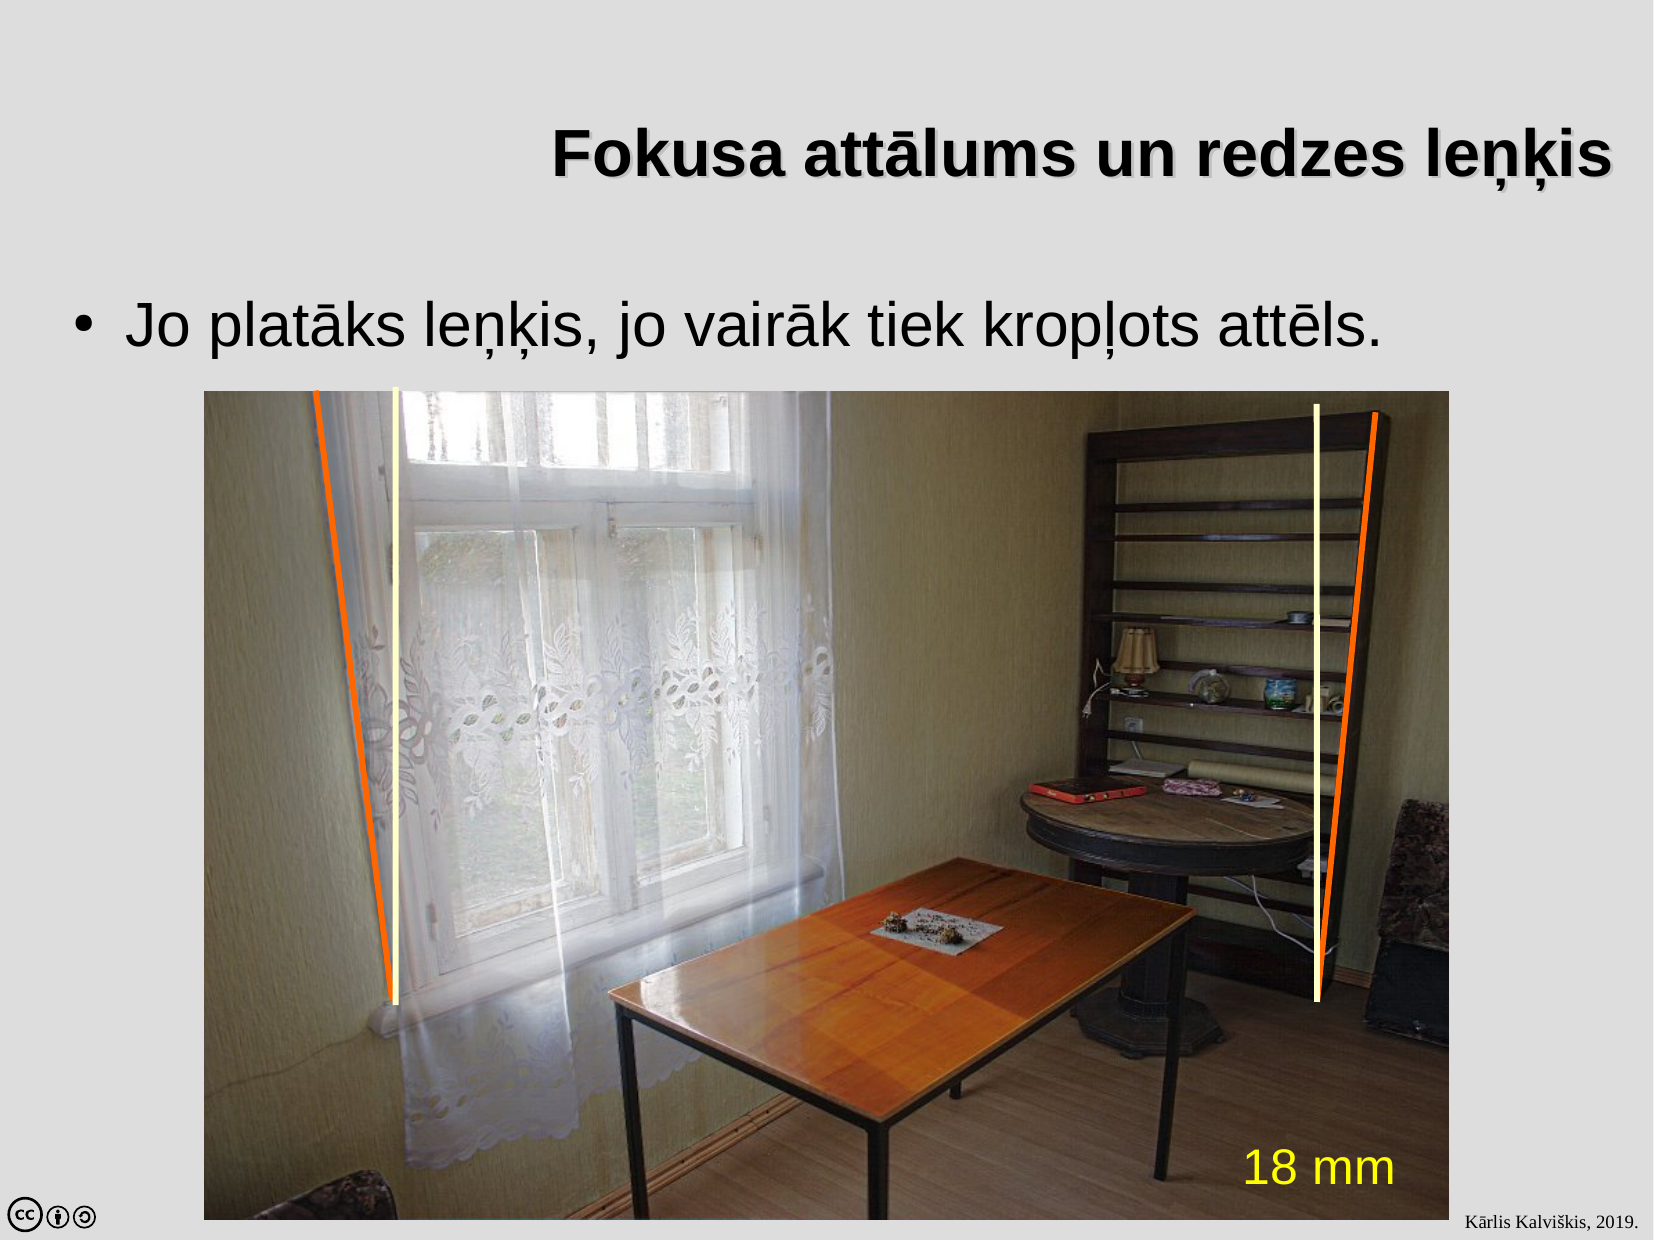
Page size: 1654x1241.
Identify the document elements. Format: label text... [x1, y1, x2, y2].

list Jo platāks leņķis, jo vairāk tiek kropļots attēls. [37, 290, 1620, 1010]
text_box 18 mm [1228, 1131, 1412, 1203]
picture [204, 391, 1449, 1220]
title Fokusa attālums un redzes leņķis [42, 49, 1615, 257]
picture [319, 391, 392, 967]
